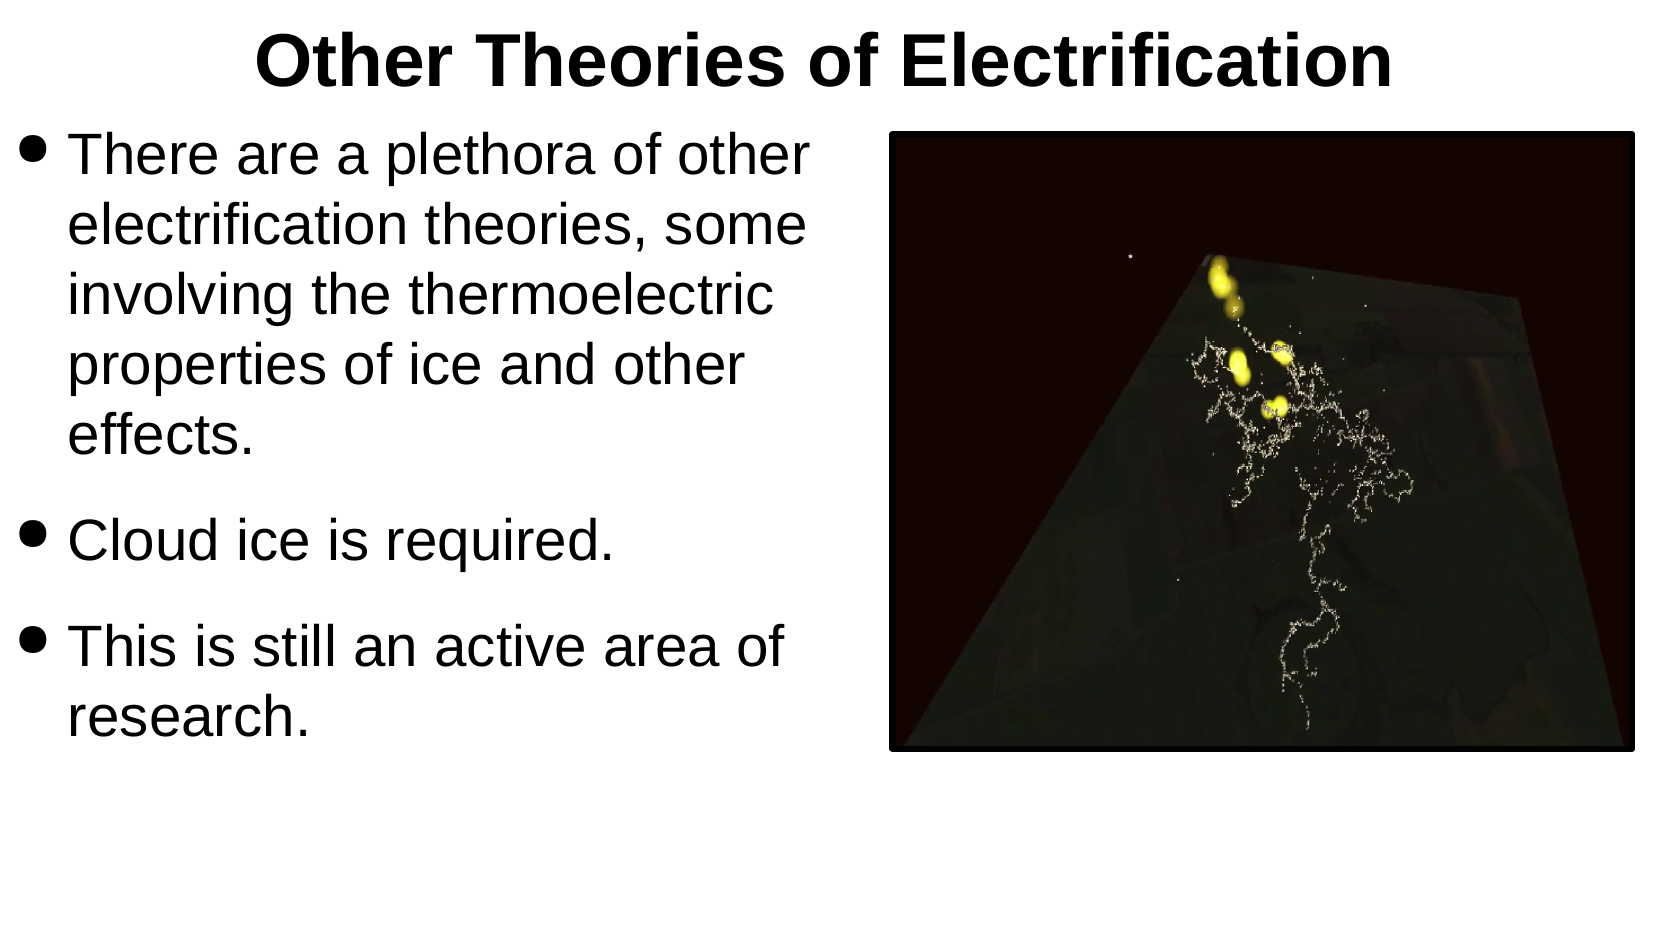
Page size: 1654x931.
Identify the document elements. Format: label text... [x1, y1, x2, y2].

picture [895, 137, 1630, 746]
title Other Theories of Electrification [0, 5, 1654, 107]
text_box There are a plethora of other electrification theories, some involving the thermoelectric properties of ice and other effects. Cloud ice is required. This is still an active area of research. [0, 108, 863, 756]
